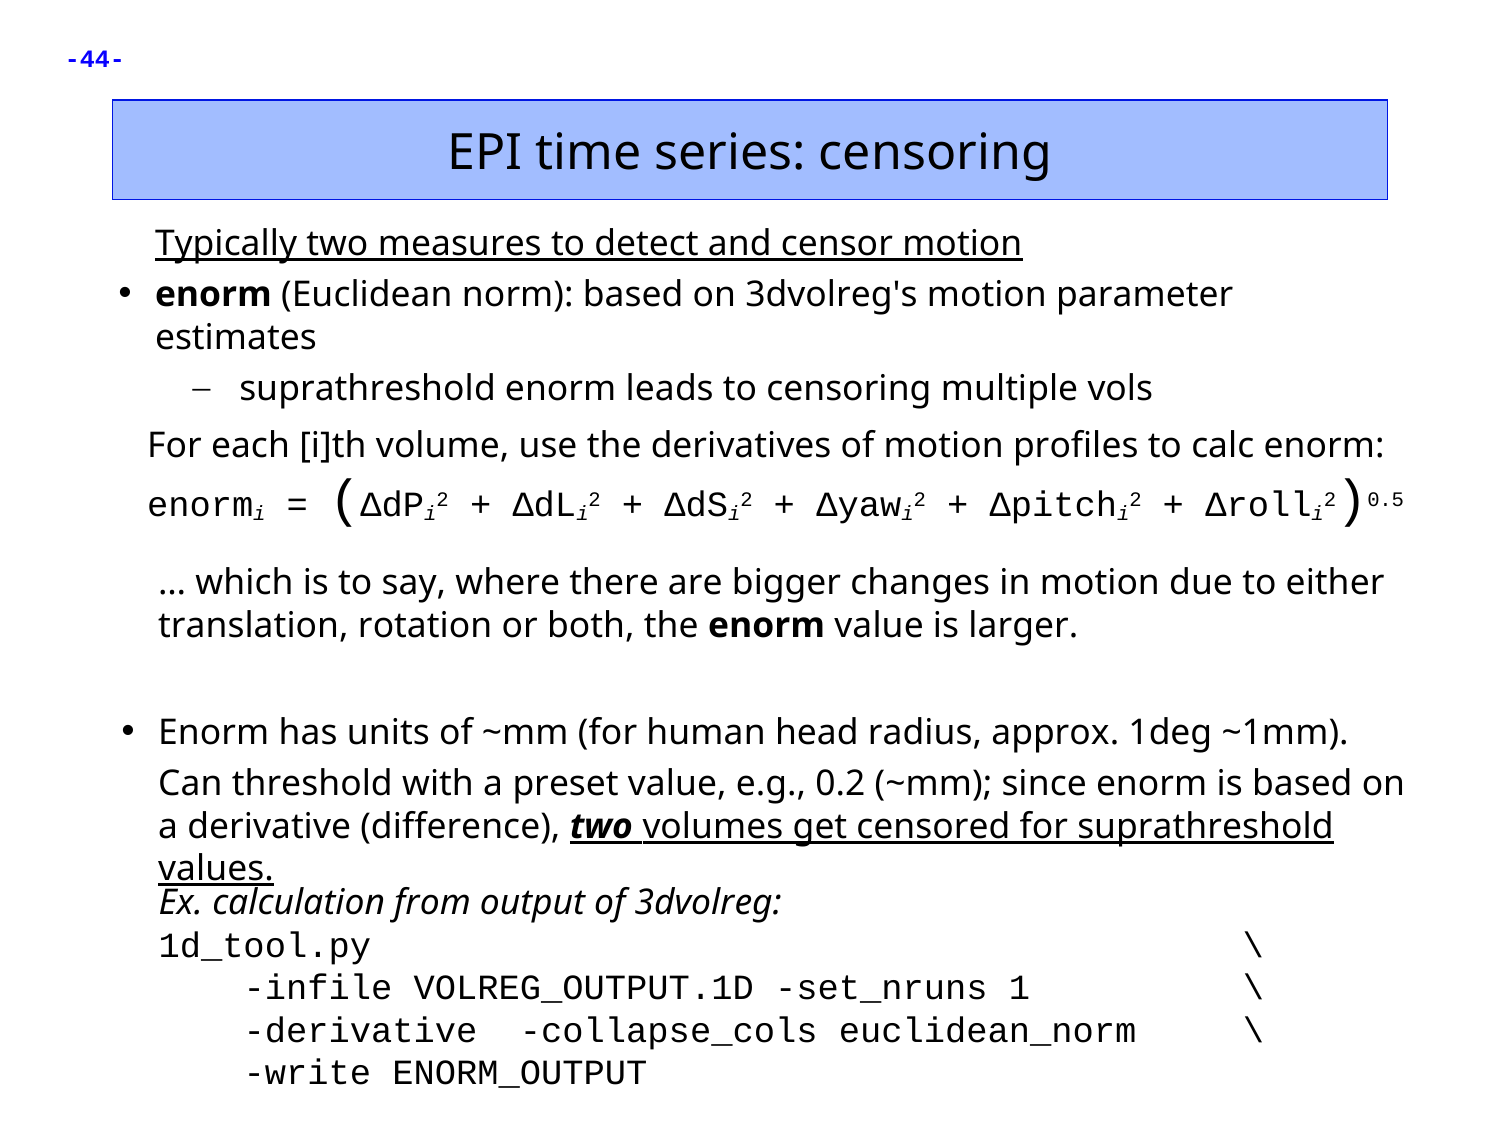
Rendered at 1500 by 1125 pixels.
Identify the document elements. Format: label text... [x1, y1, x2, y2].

text_box … which is to say, where there are bigger changes in motion due to either translation, rotation or both, the enorm value is larger. Enorm has units of ~mm (for human head radius, approx. 1deg ~1mm). Can threshold with a preset value, e.g., 0.2 (~mm); since enorm is based on a derivative (difference), two volumes get censored for suprathreshold values. [105, 551, 1450, 853]
text_box EPI time series: censoring [112, 99, 1388, 200]
text_box For each [i]th volume, use the derivatives of motion profiles to calc enorm: enormi = (ΔdPi2 + ΔdLi2 + ΔdSi2 + Δyawi2 + Δpitchi2 + Δrolli2)0.5 [132, 414, 1447, 551]
text_box Typically two measures to detect and censor motion enorm (Euclidean norm): based on 3dvolreg's motion parameter estimates suprathreshold enorm leads to censoring multiple vols [102, 212, 1396, 316]
text_box Ex. calculation from output of 3dvolreg: 1d_tool.py \ -infile VOLREG_OUTPUT.1D -set_nruns 1 \ -derivative -collapse_cols euclidean_norm \ -write ENORM_OUTPUT [143, 871, 1306, 1105]
